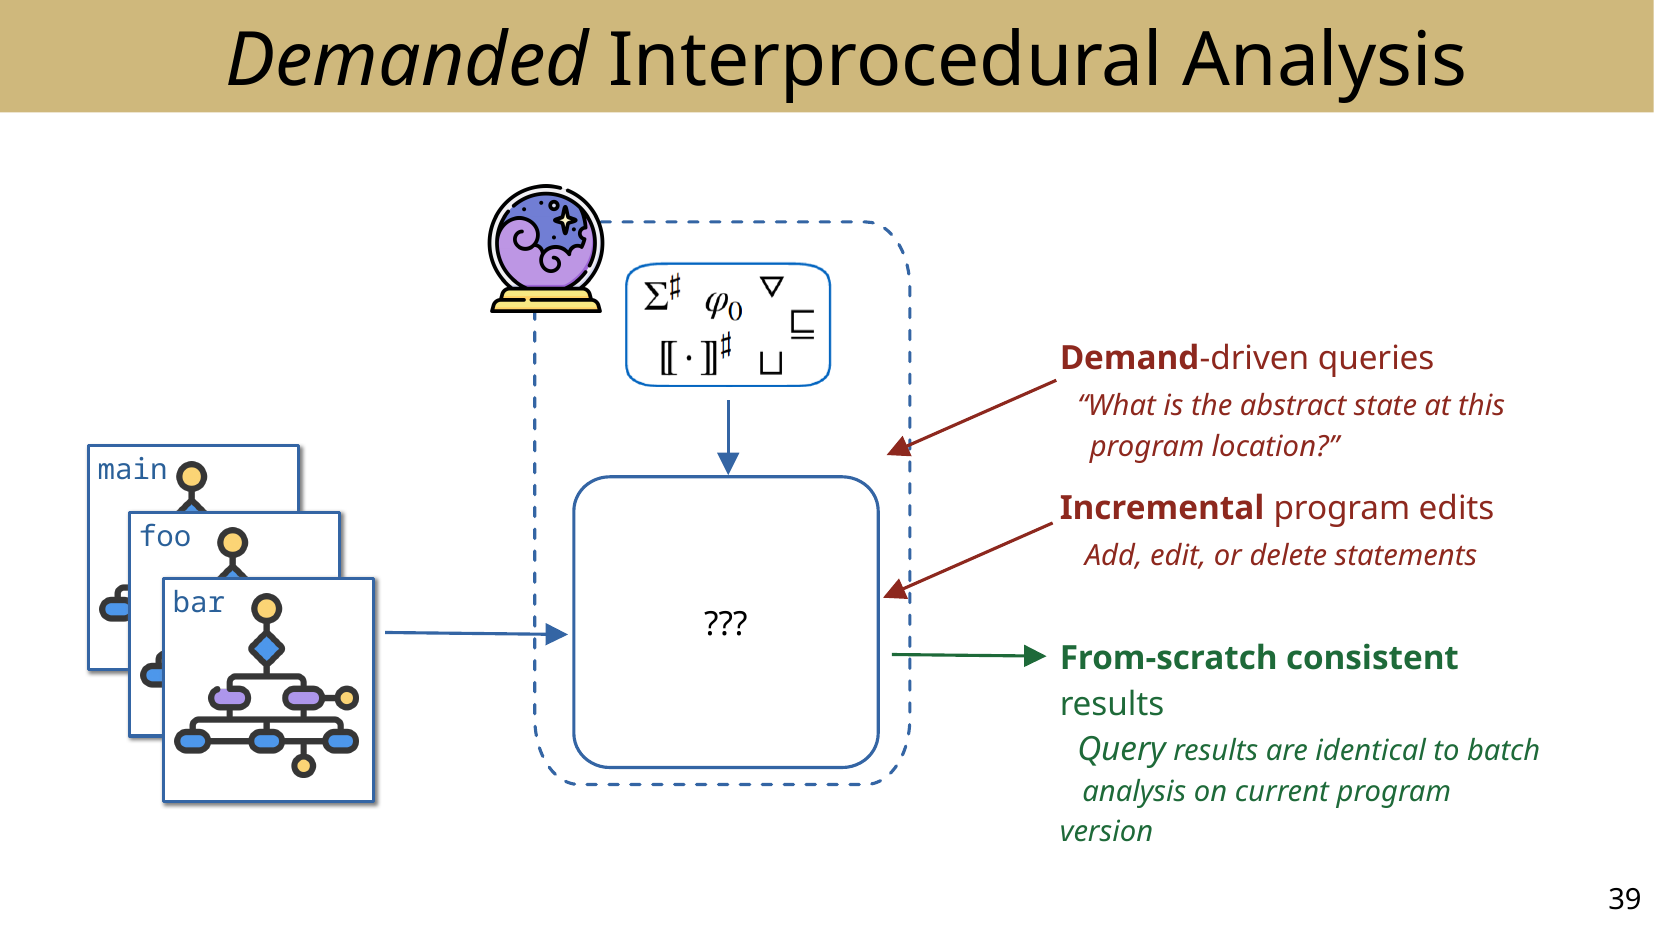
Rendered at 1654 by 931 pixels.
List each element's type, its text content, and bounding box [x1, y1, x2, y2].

text_box main [97, 448, 179, 487]
title Demanded Interprocedural Analysis [0, 0, 1654, 153]
picture [482, 184, 610, 313]
text_box foo [138, 514, 192, 604]
picture [140, 604, 163, 712]
text_box [88, 445, 374, 802]
picture [174, 593, 359, 778]
text_box Demand-driven queries “What is the abstract state at this program location?” [1059, 334, 1548, 484]
text_box From-scratch consistent results Query results are identical to batch analysis on current program version [1059, 634, 1548, 800]
text_box ??? [573, 476, 879, 768]
text_box bar [172, 580, 226, 620]
text_box Incremental program edits Add, edit, or delete statements [1059, 484, 1548, 634]
picture [192, 527, 325, 578]
picture [621, 259, 835, 387]
picture [99, 461, 284, 646]
